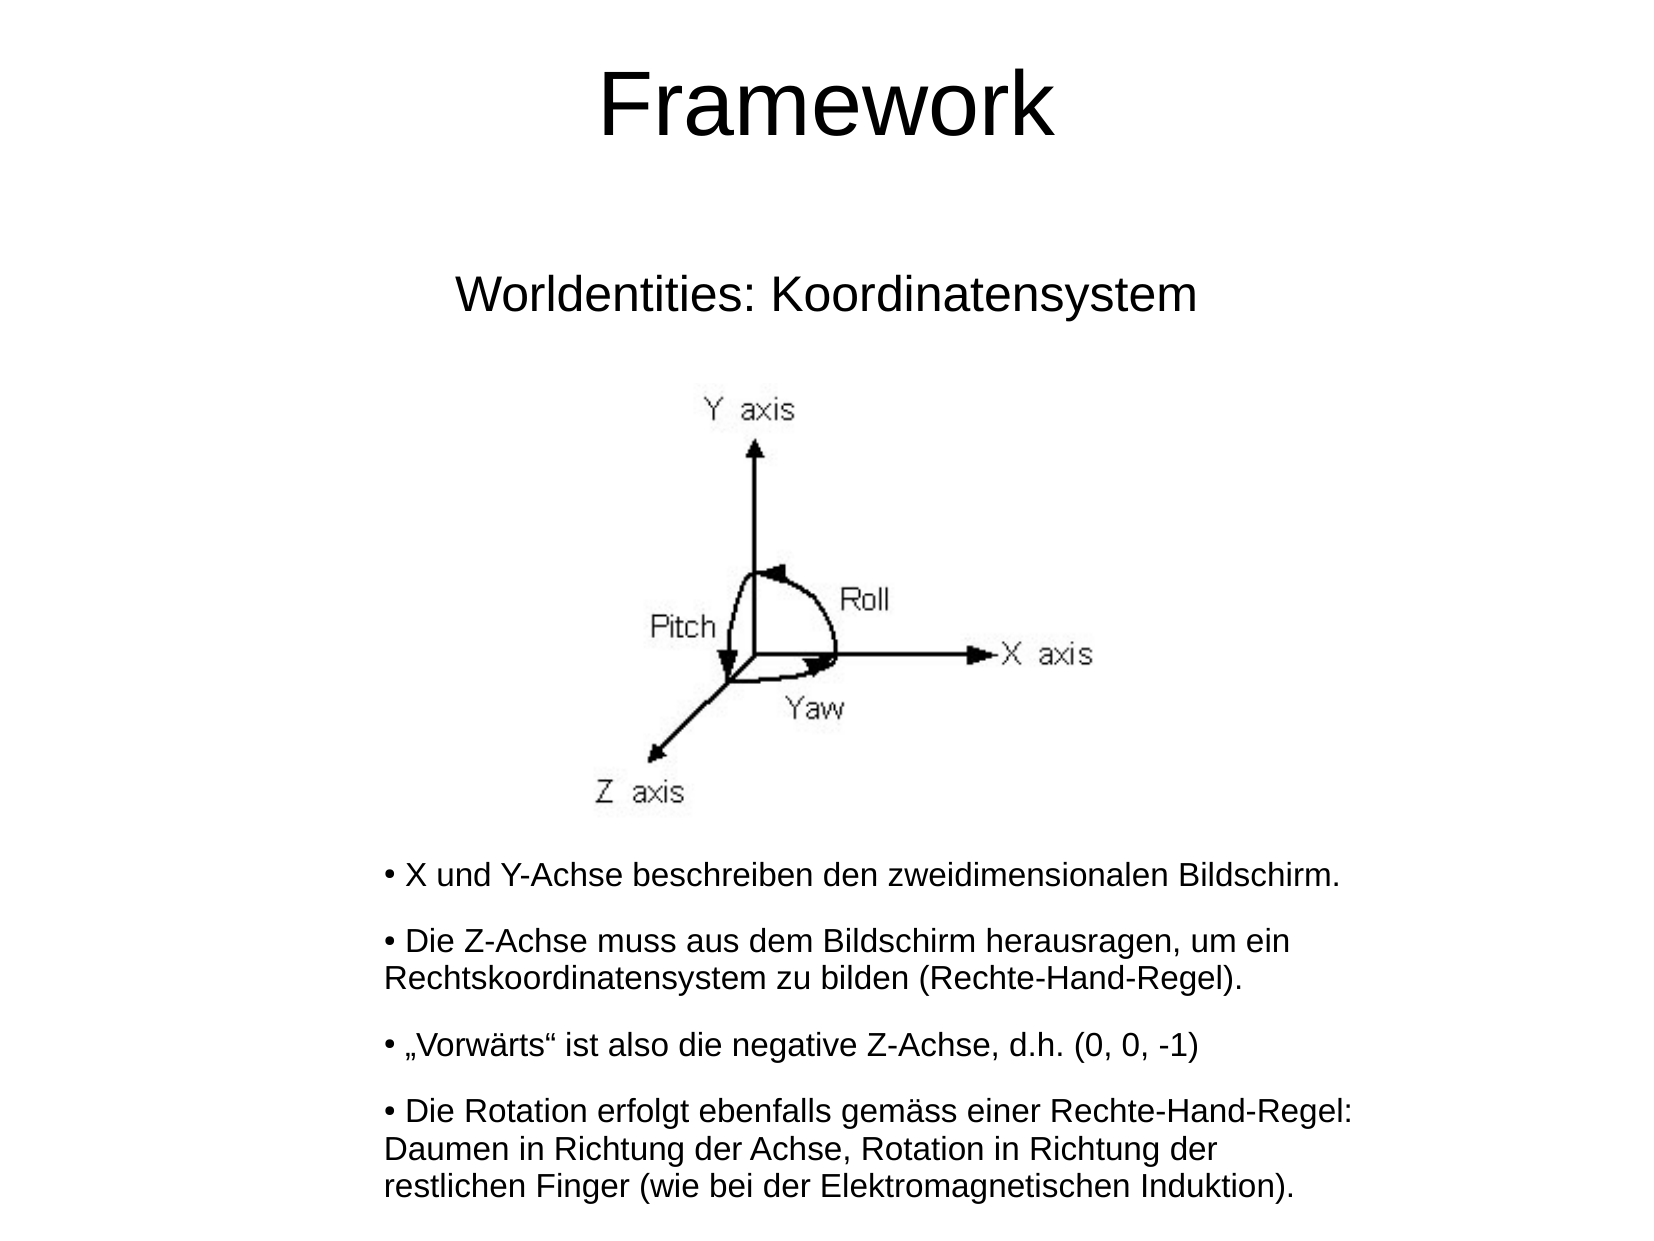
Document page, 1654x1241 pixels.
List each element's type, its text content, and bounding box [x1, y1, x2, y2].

picture [561, 383, 1107, 847]
title Framework [82, 0, 1571, 208]
text_box Worldentities: Koordinatensystem [82, 265, 1571, 325]
text_box X und Y-Achse beschreiben den zweidimensionalen Bildschirm. Die Z-Achse muss aus dem Bildschirm herausragen, um ein Rechtskoordinatensystem zu bilden (Rechte-Hand-Regel). „Vorwärts“ ist also die negative Z-Achse, d.h. (0, 0, -1) Die Rotation erfolgt ebenfalls gemäss einer Rechte-Hand-Regel: Daumen in Richtung der Achse, Rotation in Richtung der restlichen Finger (wie bei der Elektromagnetischen Induktion). [383, 856, 1359, 1206]
